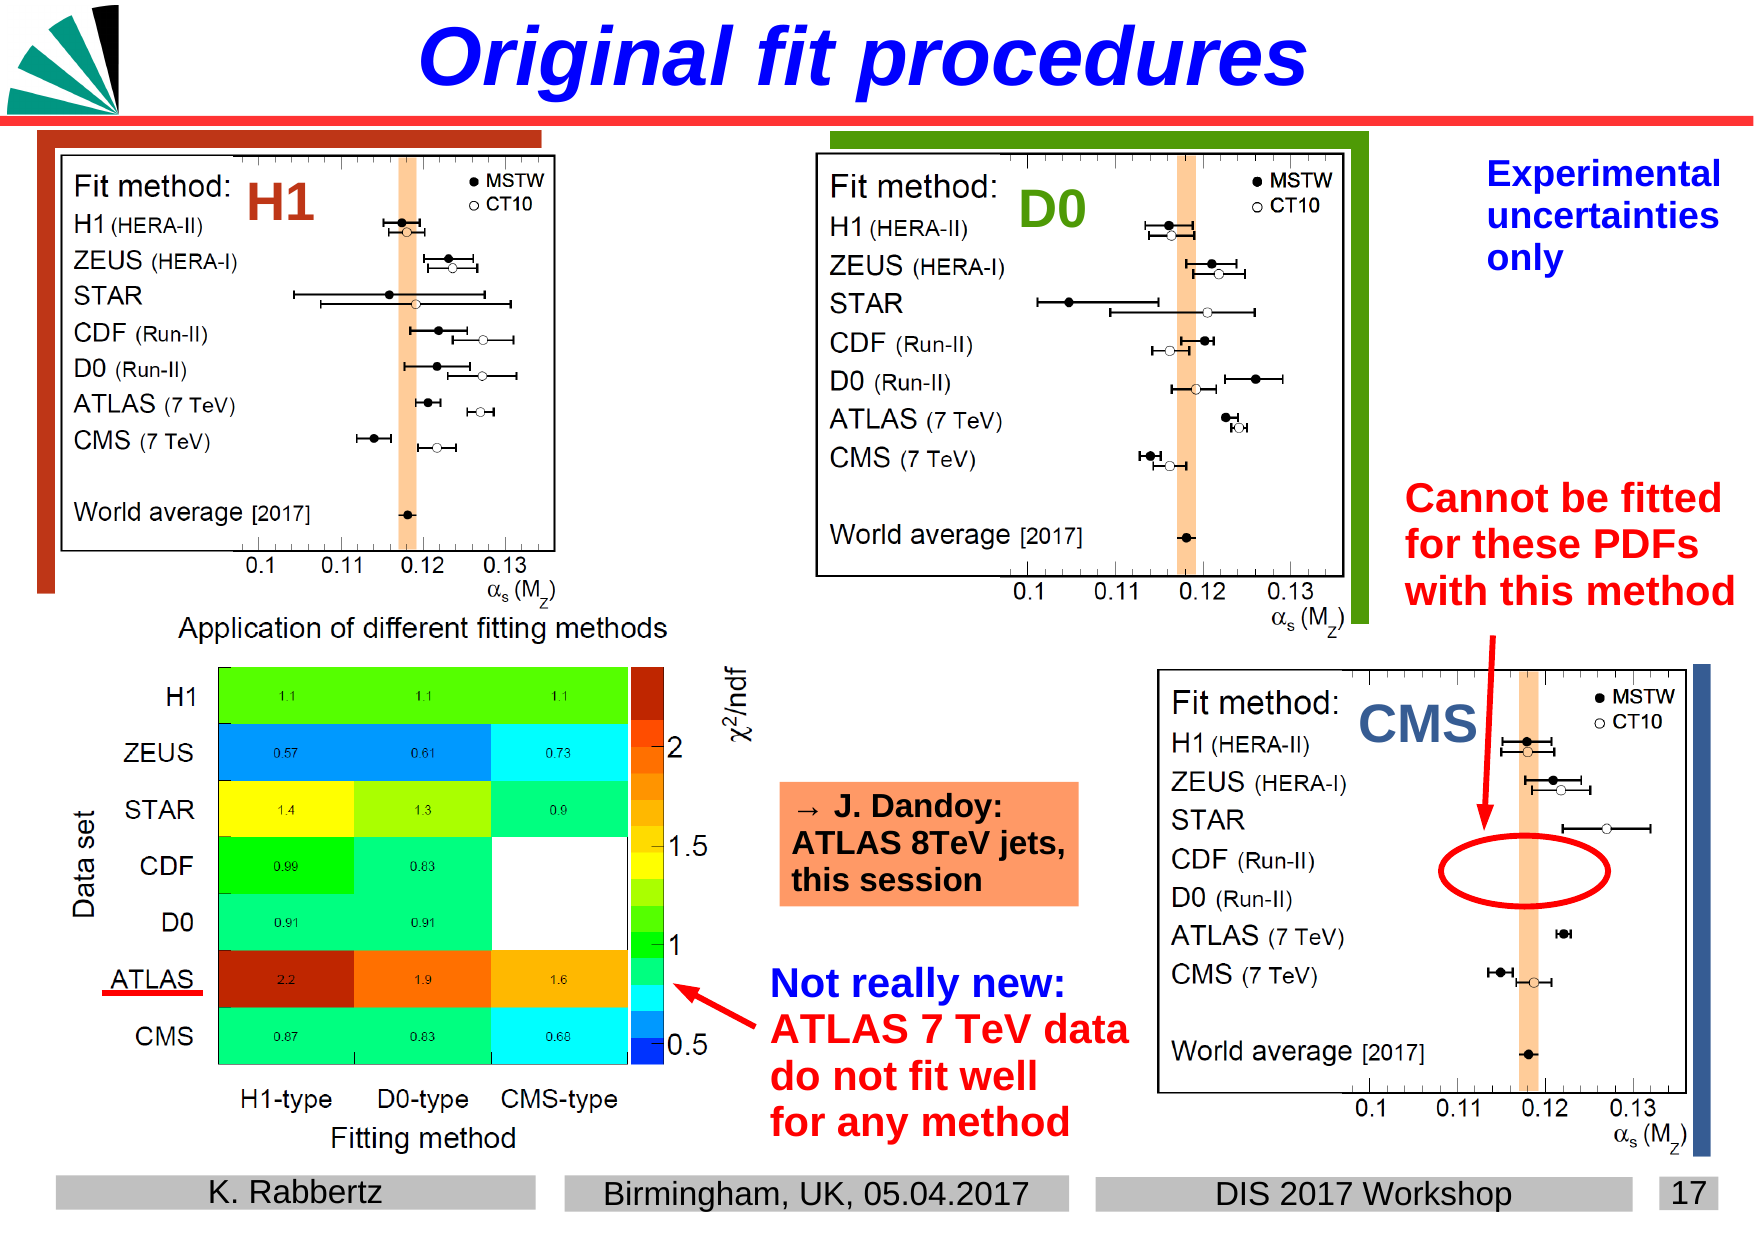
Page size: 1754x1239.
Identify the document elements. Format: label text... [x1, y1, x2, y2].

text_box CMS [1346, 687, 1487, 761]
text_box Experimental uncertainties only [1474, 146, 1734, 285]
text_box Cannot be fitted for these PDFs with this method [1393, 468, 1750, 624]
text_box D0 [1006, 172, 1105, 249]
picture [7, 5, 119, 116]
picture [55, 148, 762, 1163]
text_box H1 [235, 165, 329, 238]
title Original fit procedures [123, 0, 1606, 114]
text_box → J. Dandoy: ATLAS 8TeV jets, this session [779, 781, 1072, 907]
text_box Not really new: ATLAS 7 TeV data do not fit well for any method [758, 953, 1135, 1158]
picture [1153, 664, 1693, 1157]
picture [812, 149, 1351, 642]
